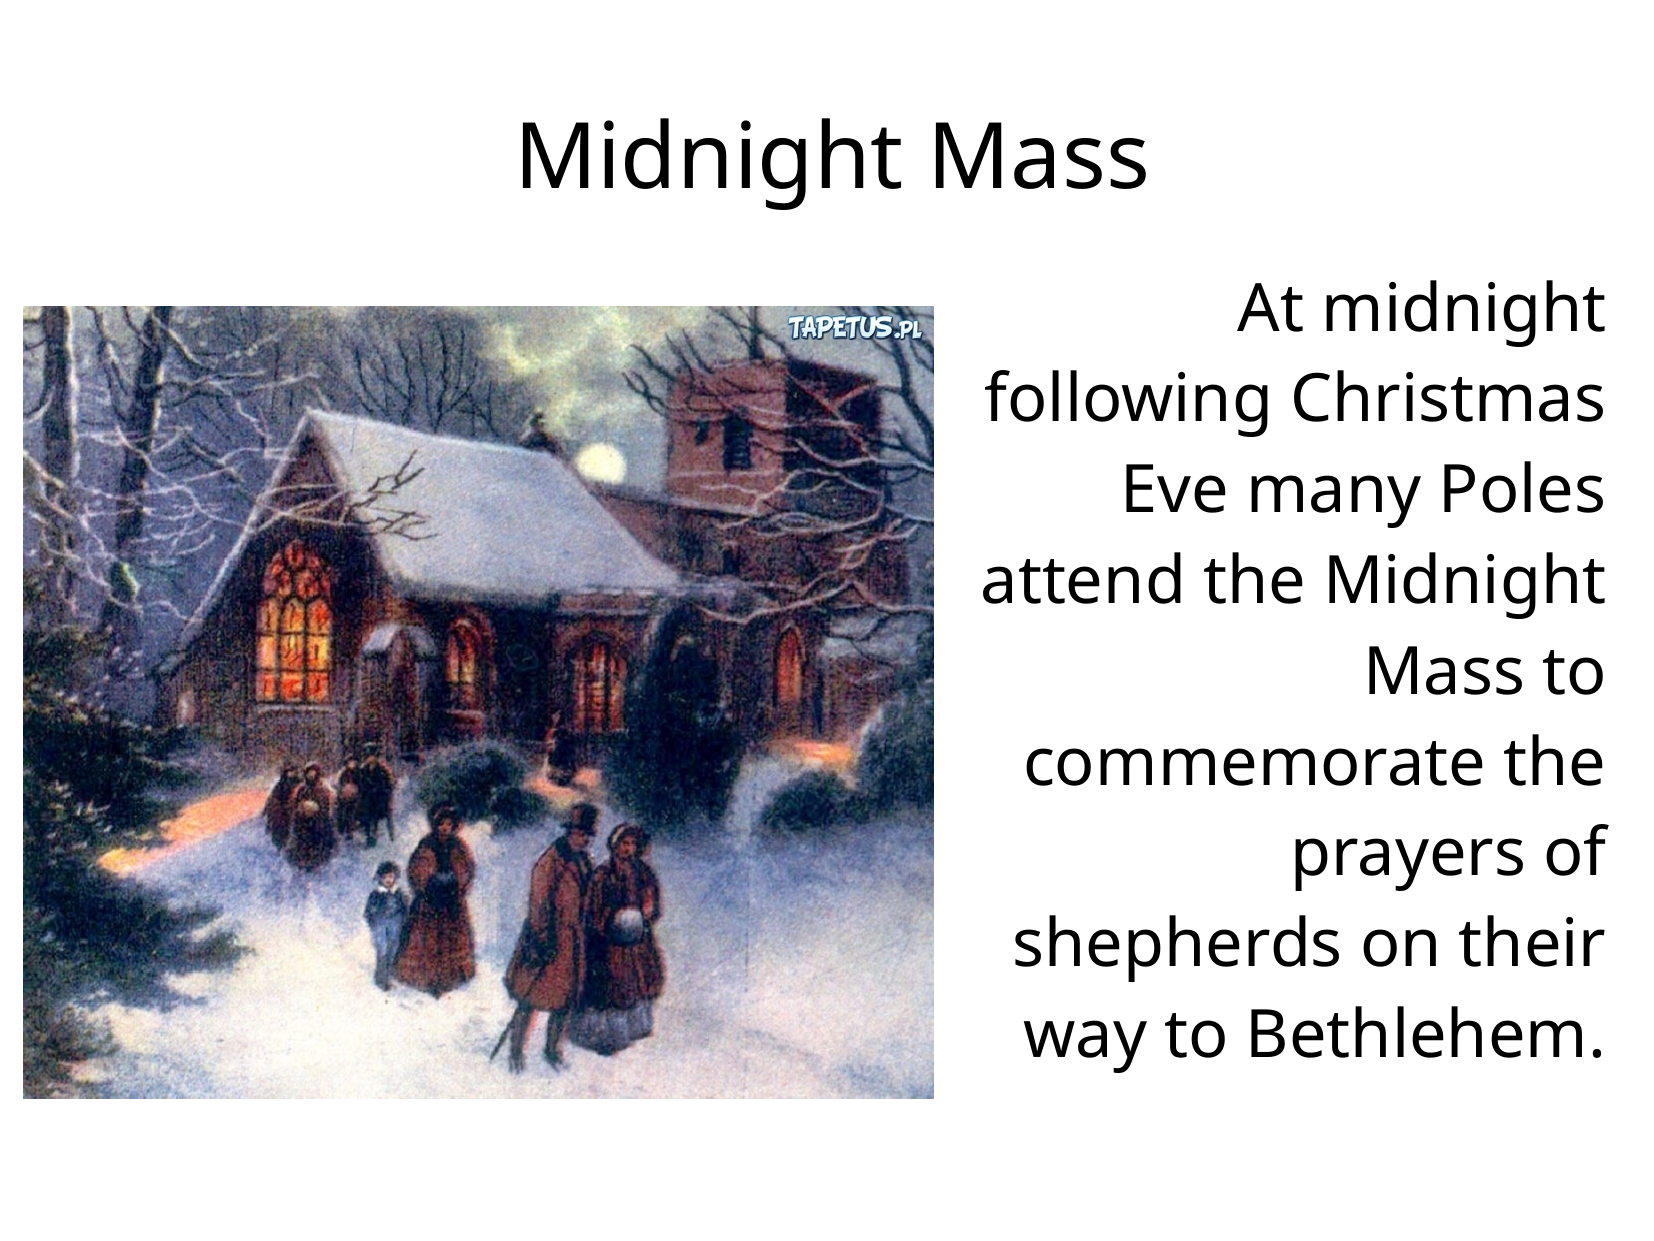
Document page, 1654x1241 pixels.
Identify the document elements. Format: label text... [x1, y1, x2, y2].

picture [23, 306, 934, 1099]
title Midnight Mass [82, 49, 1571, 257]
text_box At midnight following Christmas Eve many Poles attend the Midnight Mass to commemorate the prayers of shepherds on their way to Bethlehem. [874, 259, 1608, 969]
